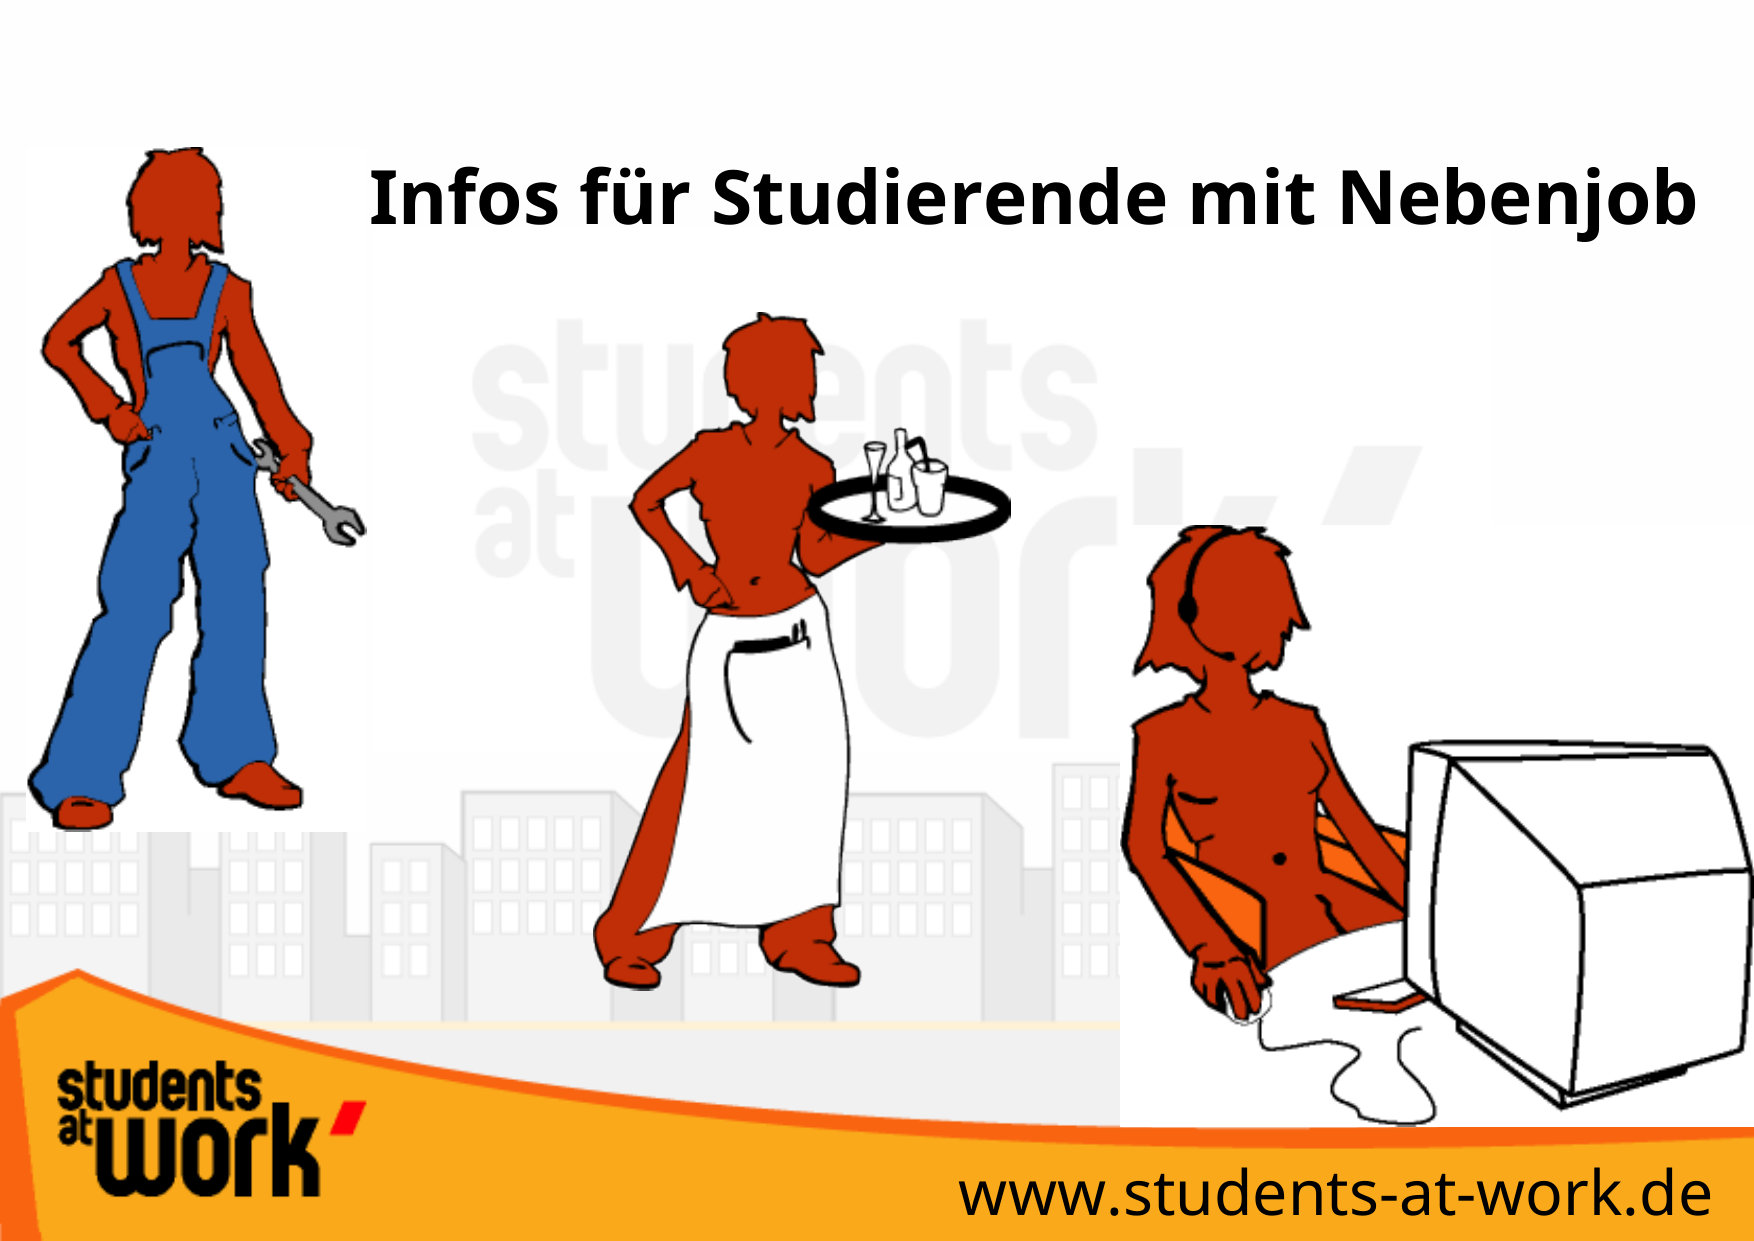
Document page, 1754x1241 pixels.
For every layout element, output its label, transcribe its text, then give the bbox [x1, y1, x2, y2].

text_box www.students-at-work.de [944, 1145, 1730, 1236]
picture [0, 0, 1754, 1241]
text_box Infos für Studierende mit Nebenjob [354, 141, 1749, 248]
